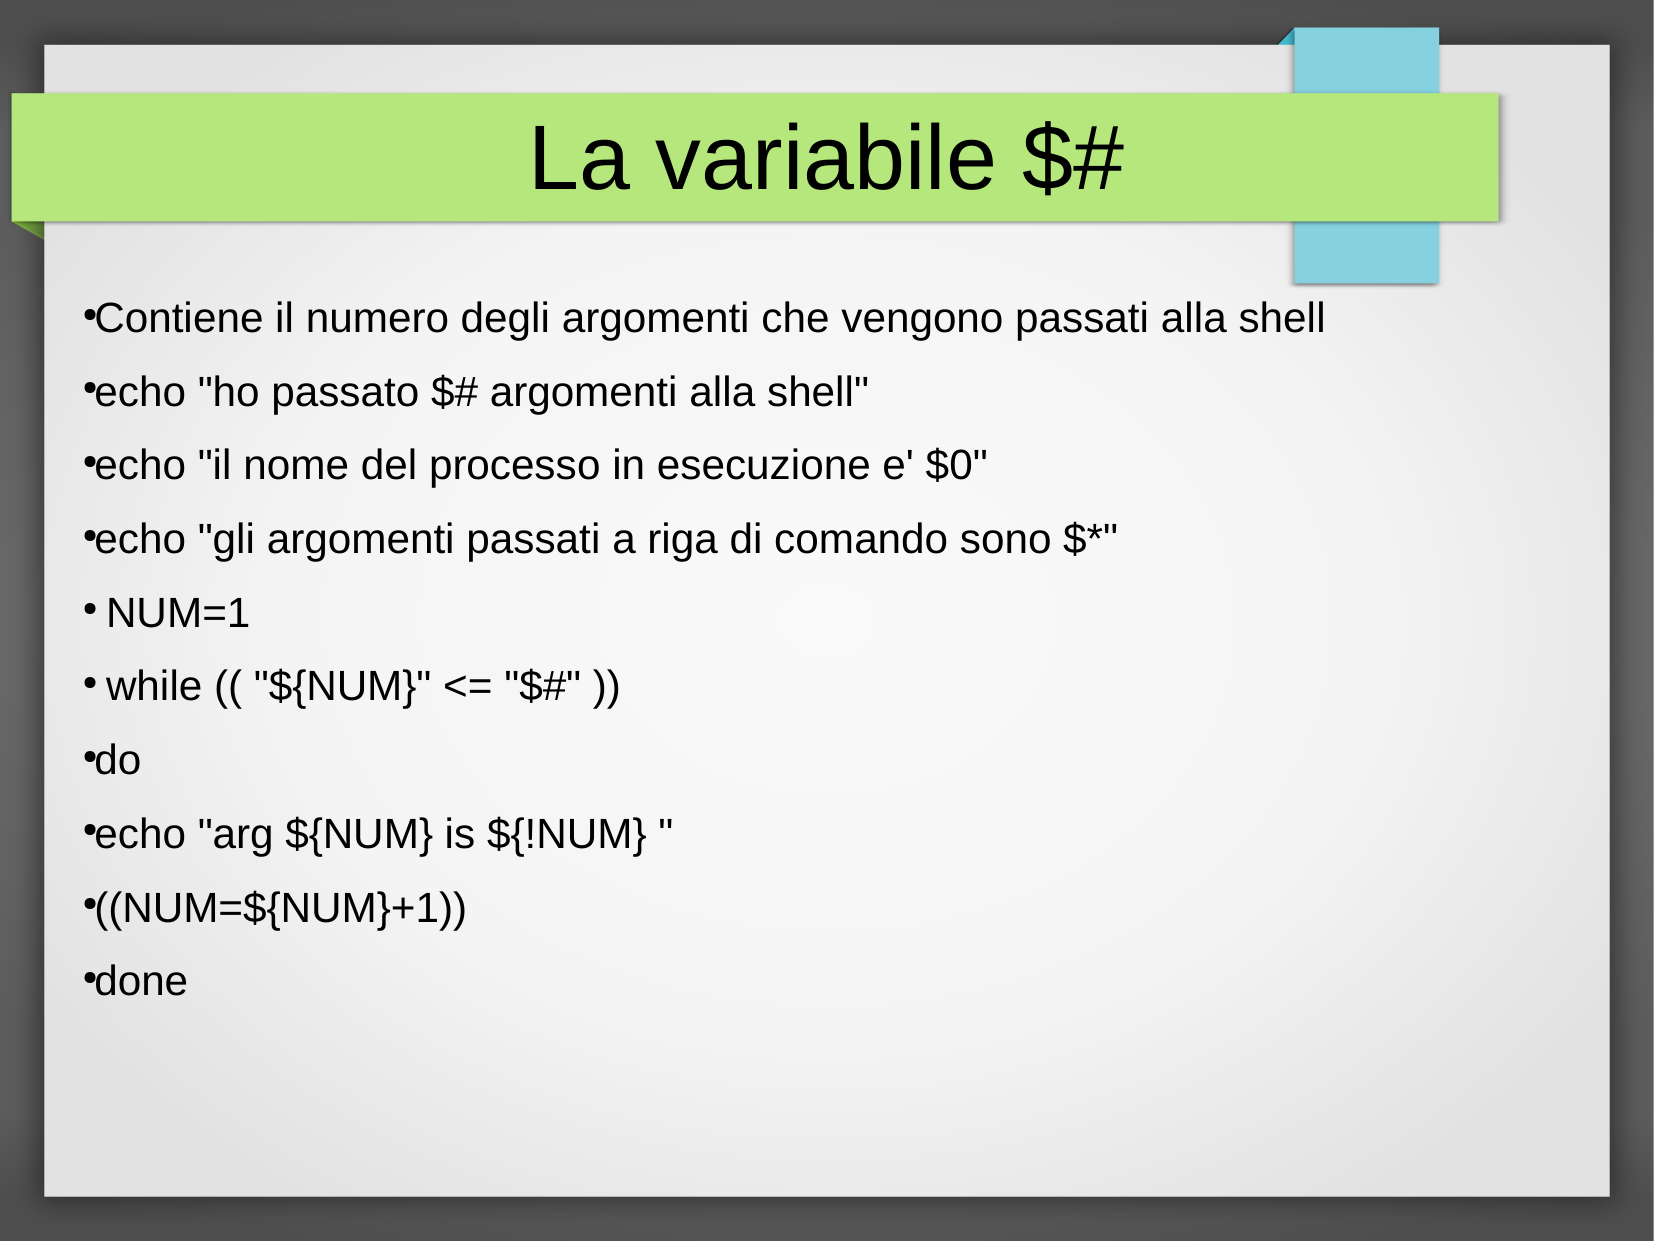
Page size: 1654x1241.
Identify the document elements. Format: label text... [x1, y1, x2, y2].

title La variabile $# [82, 49, 1571, 257]
list Contiene il numero degli argomenti che vengono passati alla shell echo "ho passato $# argomenti alla shell" echo "il nome del processo in esecuzione e' $0" echo "gli argomenti passati a riga di comando sono $*" NUM=1 while (( "${NUM}" <= "$#" )) do echo "arg ${NUM} is ${!NUM} " ((NUM=${NUM}+1)) done [82, 290, 1571, 1010]
picture [0, 0, 1654, 1241]
